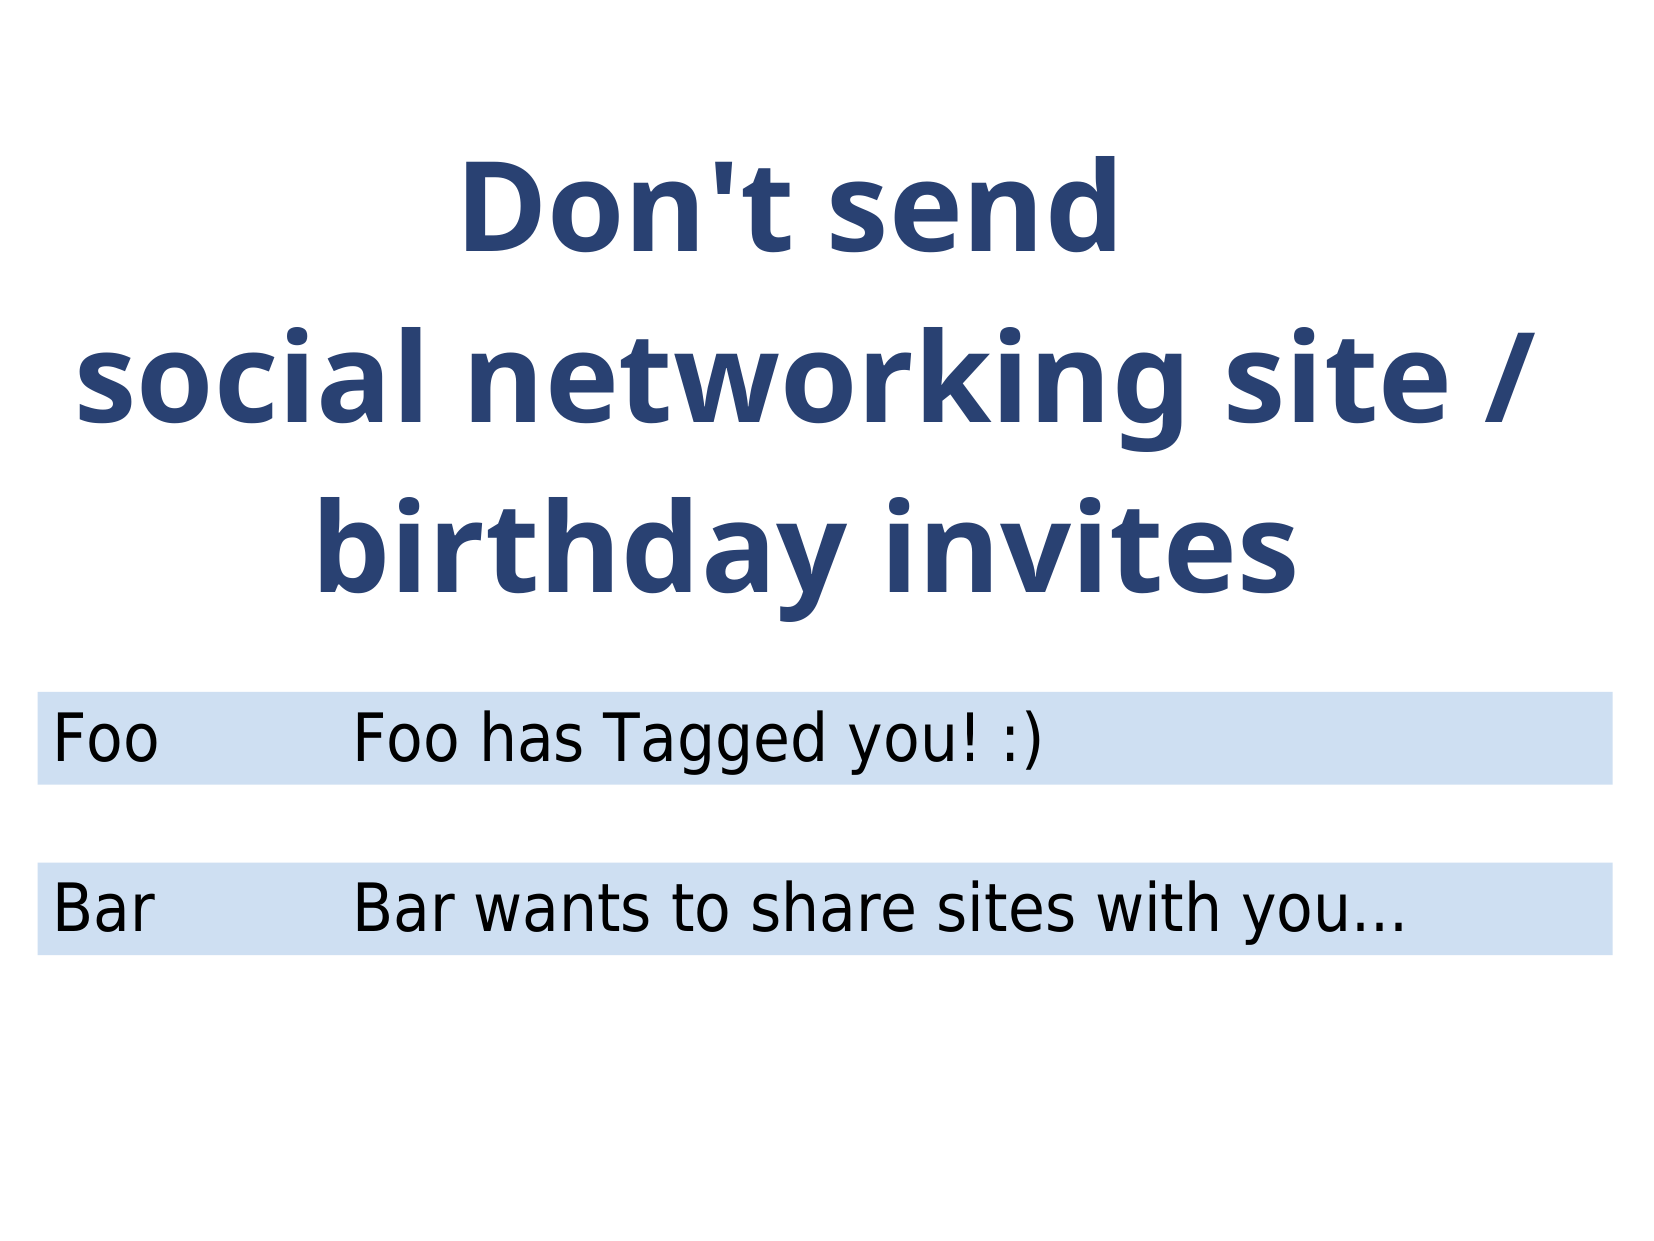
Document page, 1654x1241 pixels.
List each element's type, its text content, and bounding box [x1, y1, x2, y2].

text_box Bar Bar wants to share sites with you... [37, 862, 1613, 956]
text_box Foo Foo has Tagged you! :) [37, 691, 1613, 785]
text_box Don't send social networking site / birthday invites [0, 110, 1613, 643]
